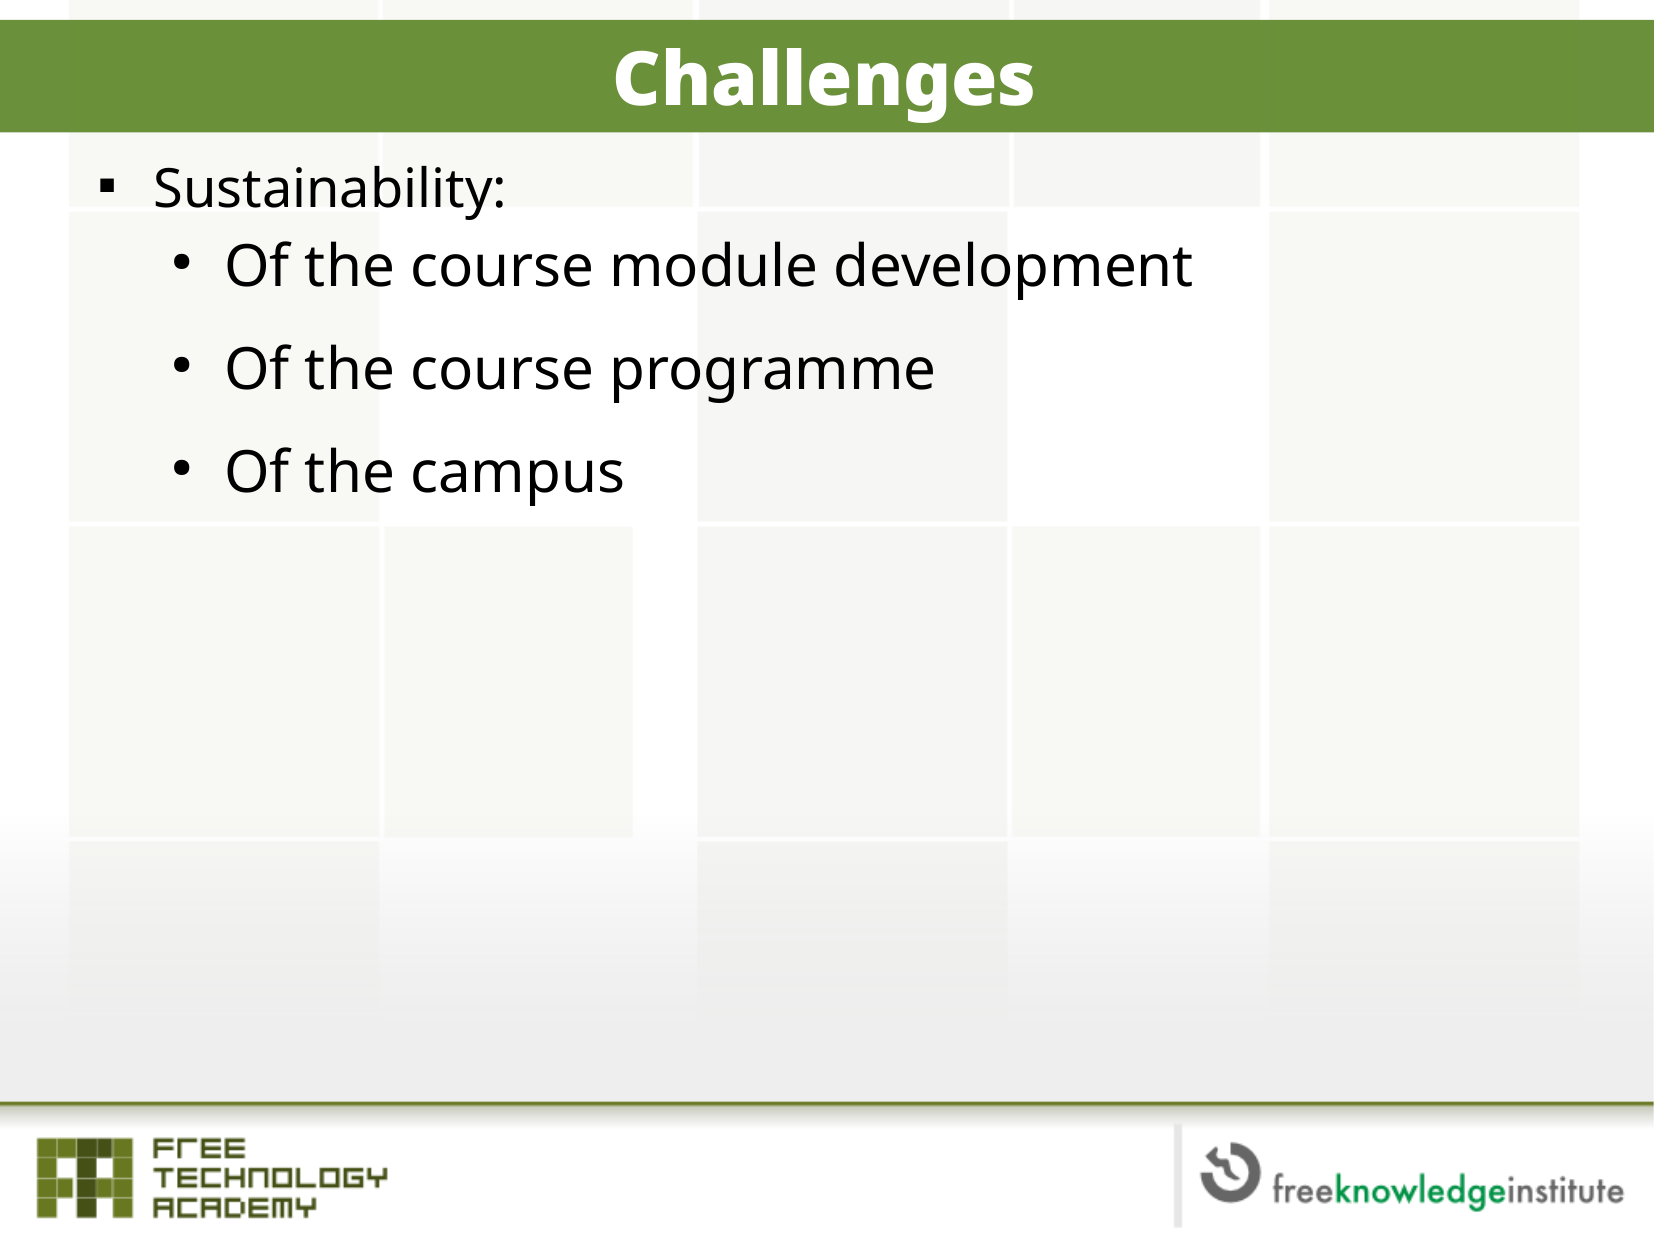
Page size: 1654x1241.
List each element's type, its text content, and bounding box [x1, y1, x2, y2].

list Sustainability: Of the course module development Of the course programme Of the campus [82, 150, 1571, 954]
picture [0, 0, 1654, 19]
picture [0, 133, 1654, 1241]
title Challenges [37, 32, 1613, 120]
